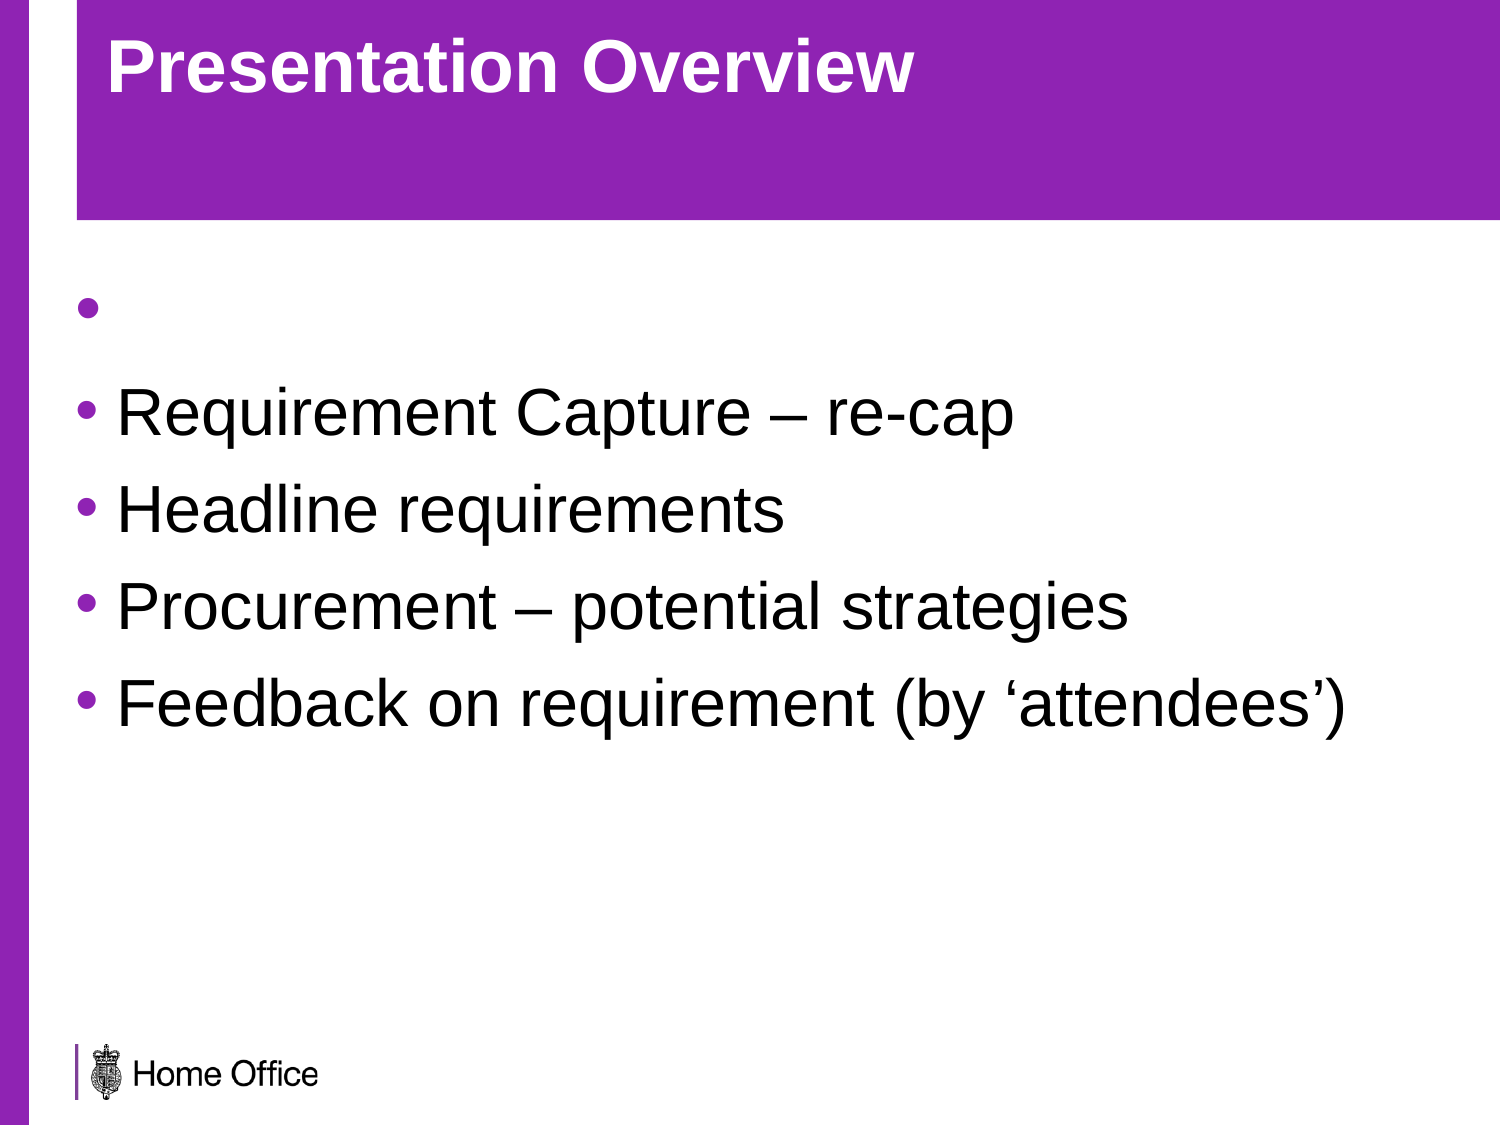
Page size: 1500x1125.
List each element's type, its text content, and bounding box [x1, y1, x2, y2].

title Presentation Overview [76, 0, 1500, 221]
list Requirement Capture – re-cap Headline requirements Procurement – potential strategies Feedback on requirement (by ‘attendees’) [75, 262, 1426, 1005]
